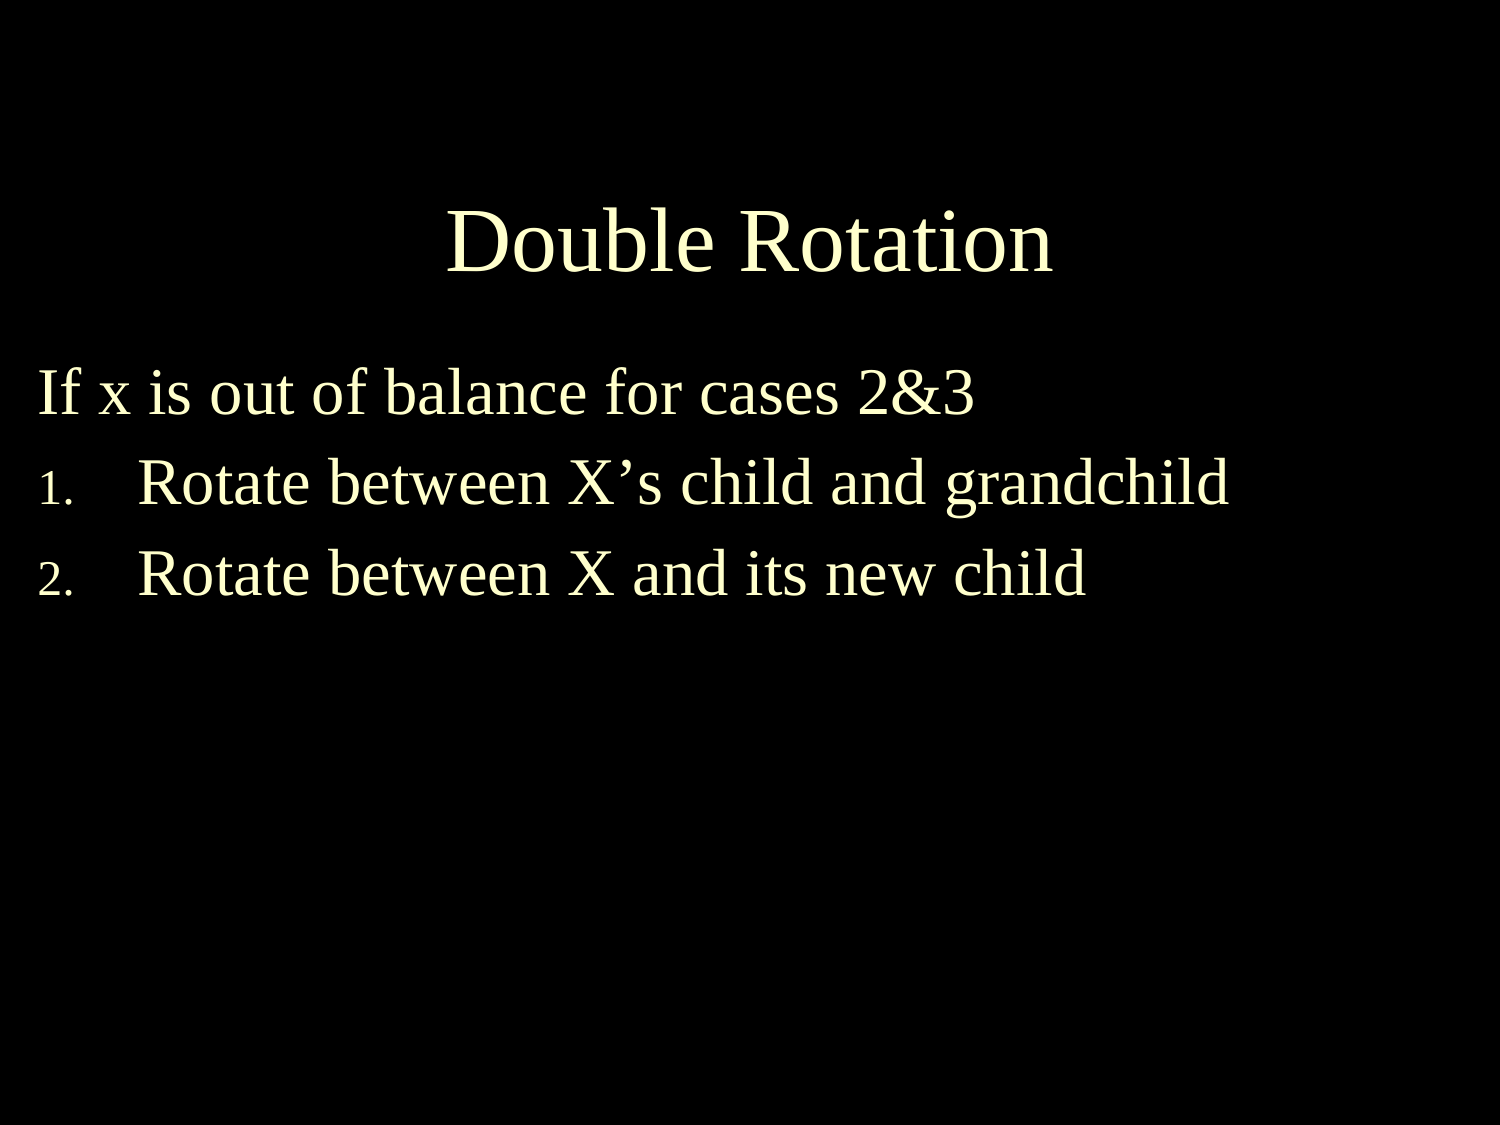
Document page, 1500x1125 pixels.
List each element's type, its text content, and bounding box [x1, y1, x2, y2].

title Double Rotation [22, 145, 1480, 336]
list If x is out of balance for cases 2&3 Rotate between X’s child and grandchild Rotate between X and its new child [22, 347, 1482, 1026]
